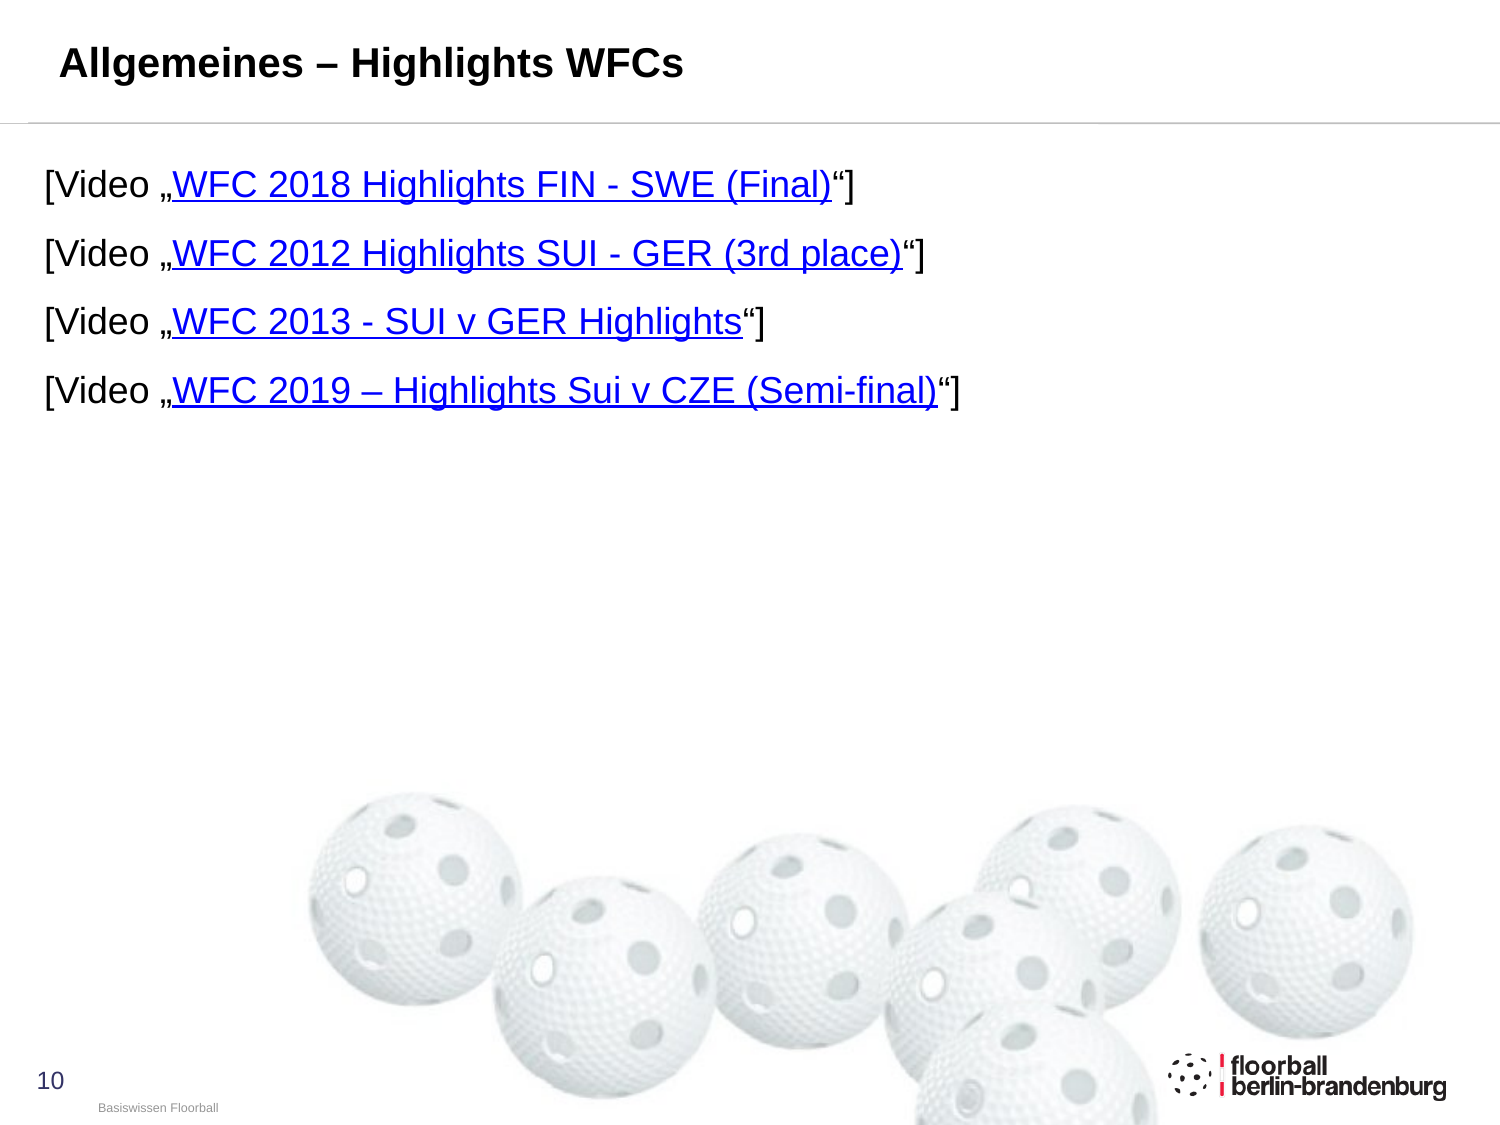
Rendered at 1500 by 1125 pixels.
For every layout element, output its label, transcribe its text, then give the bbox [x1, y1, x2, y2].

text_box Allgemeines – Highlights WFCs [43, 28, 1466, 94]
picture [242, 355, 1483, 1125]
text_box [Video „WFC 2018 Highlights FIN - SWE (Final)“] [Video „WFC 2012 Highlights SUI - GER (3rd place)“] [Video „WFC 2013 - SUI v GER Highlights“] [Video „WFC 2019 – Highlights Sui v CZE (Semi-final)“] [29, 152, 1466, 1013]
